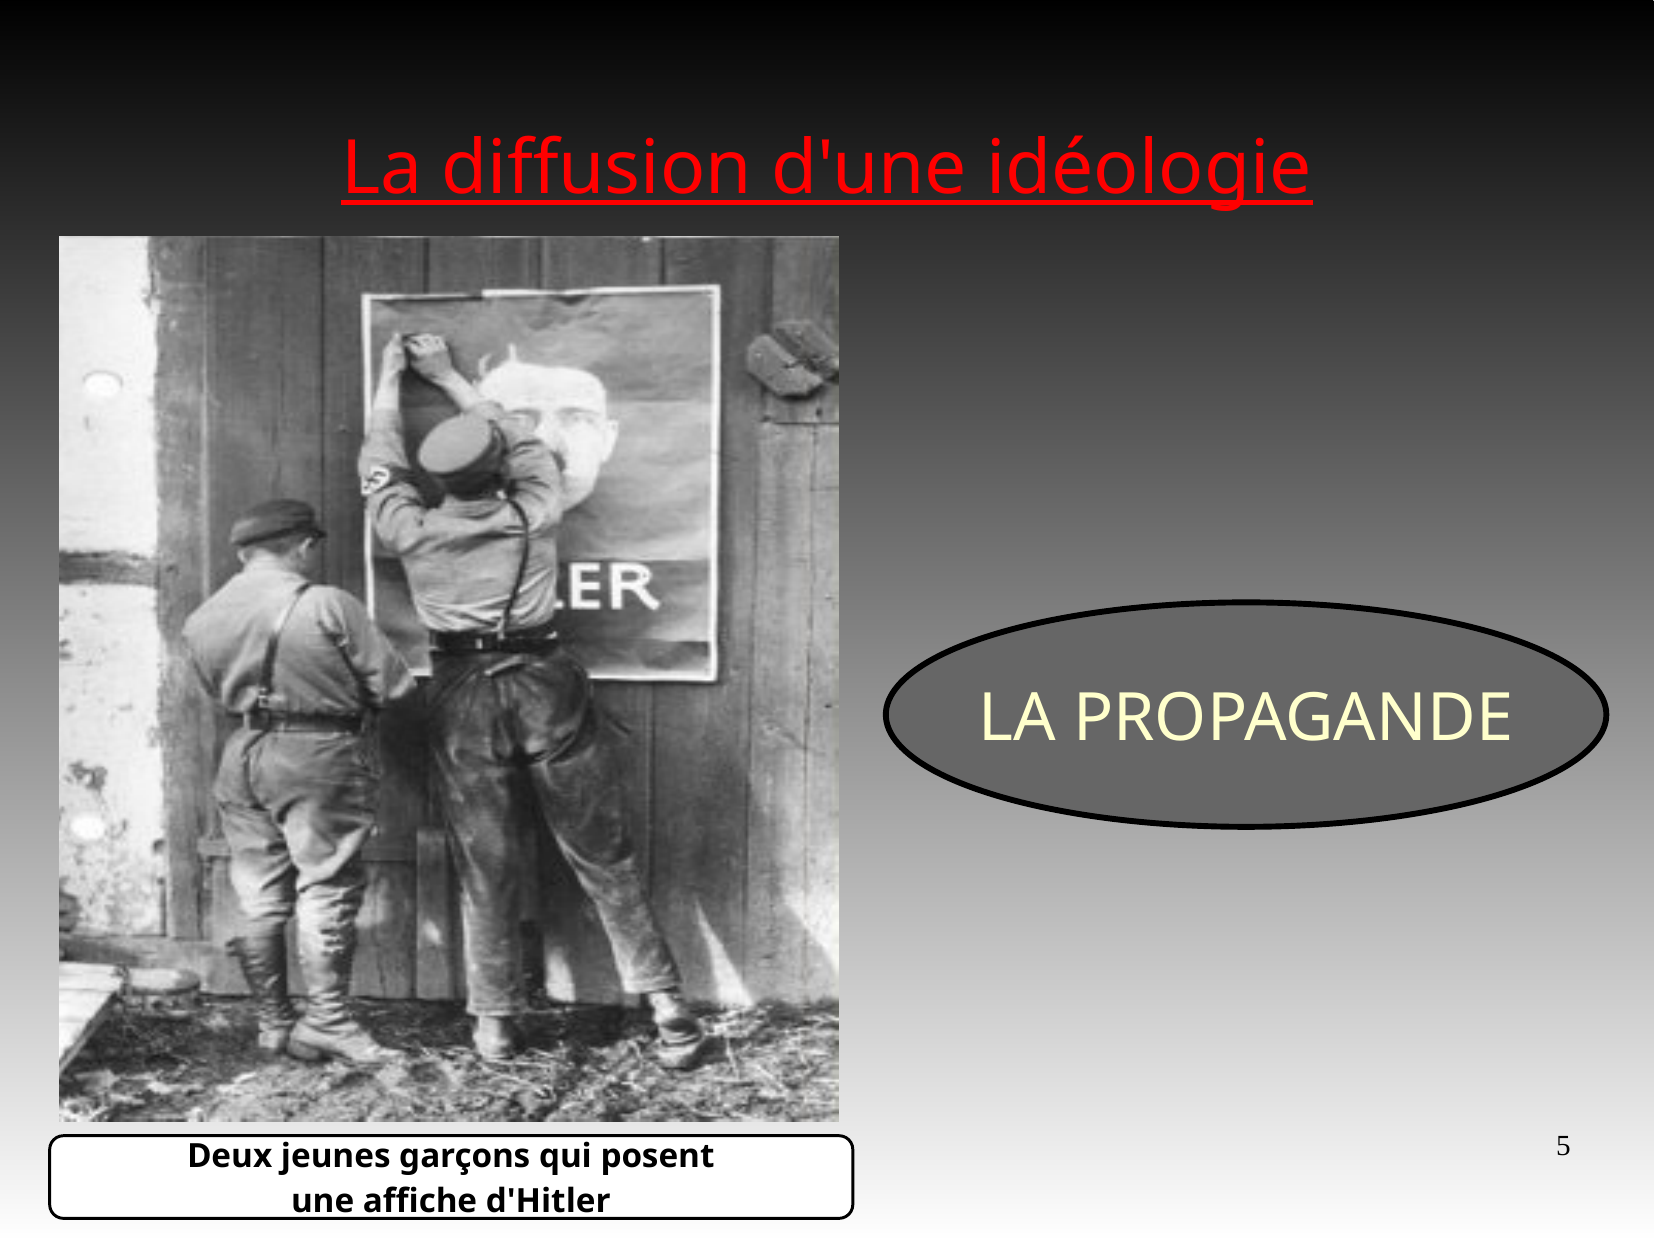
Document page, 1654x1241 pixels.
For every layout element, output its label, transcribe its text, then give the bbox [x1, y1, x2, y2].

text_box Deux jeunes garçons qui posent une affiche d'Hitler [49, 1135, 853, 1219]
picture [59, 236, 839, 1123]
text_box LA PROPAGANDE [885, 602, 1607, 827]
text_box La diffusion d'une idéologie [0, 106, 1654, 227]
